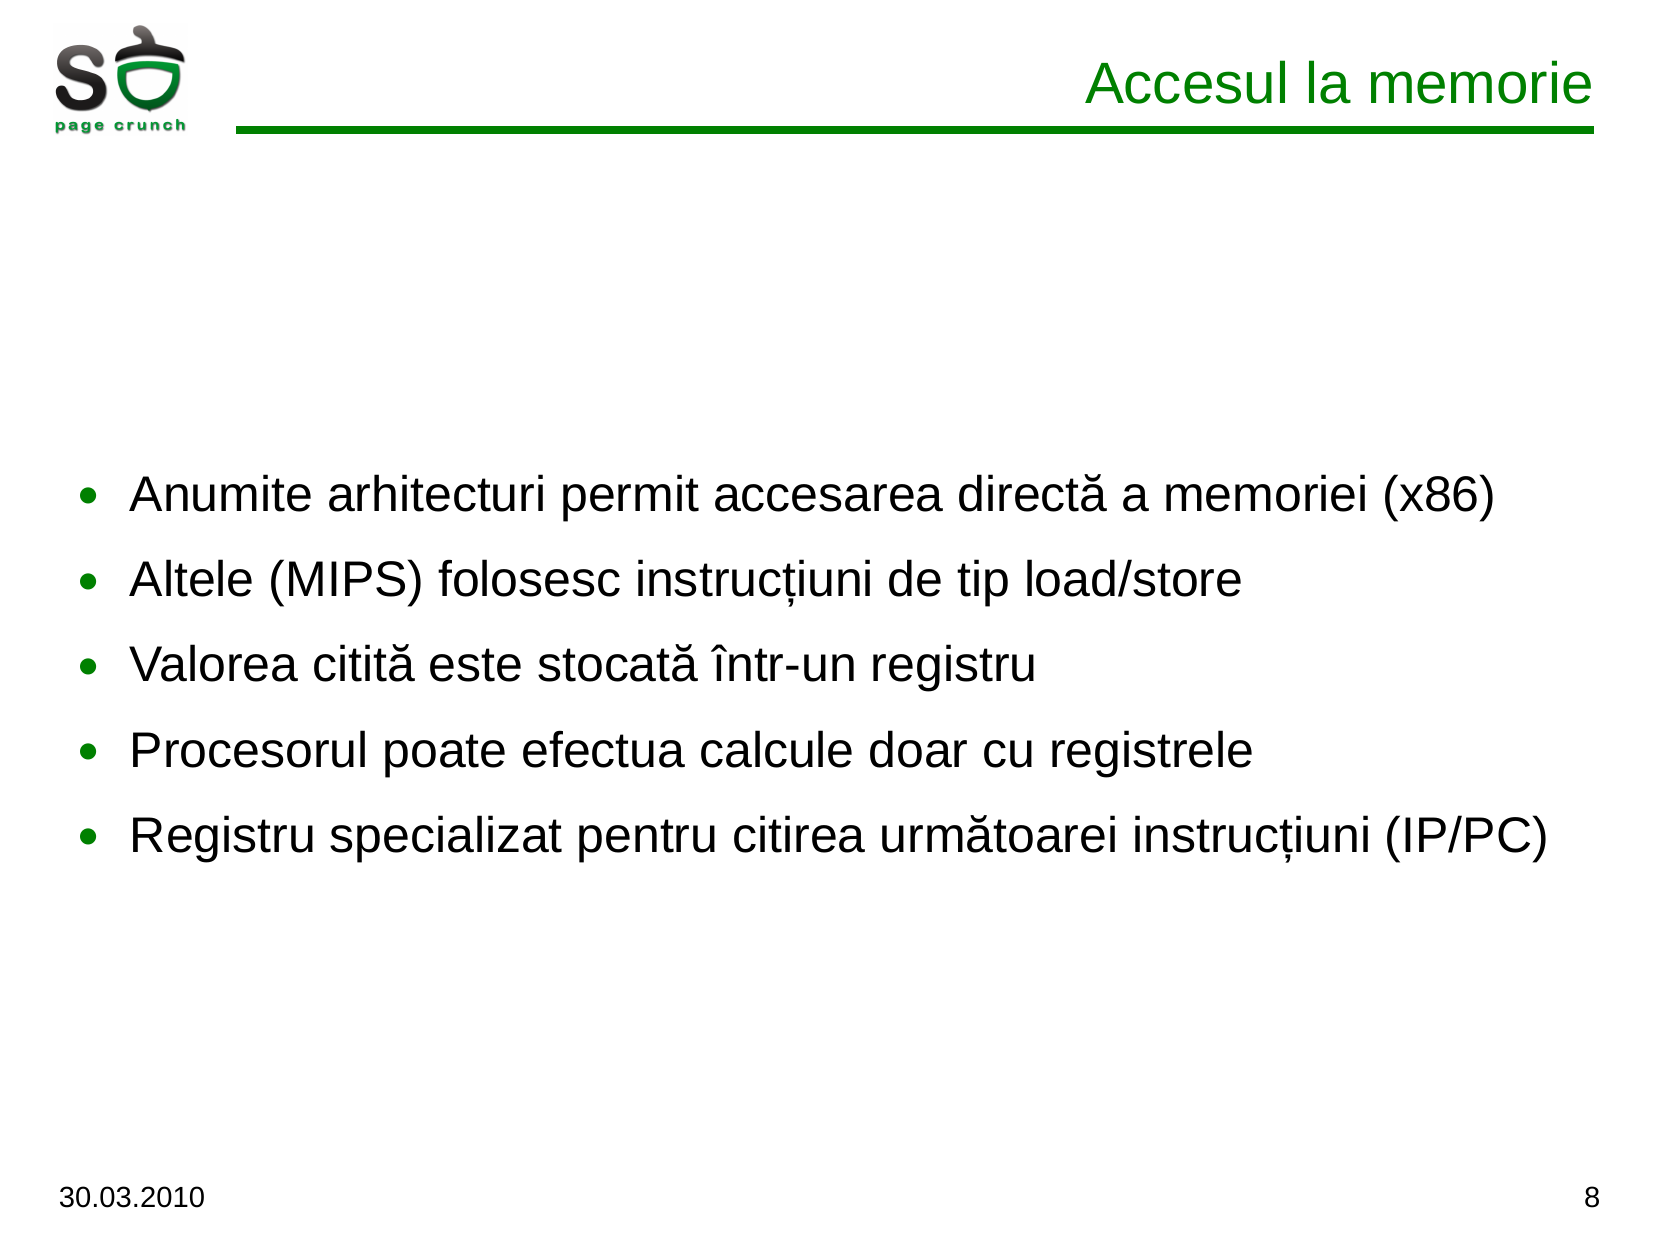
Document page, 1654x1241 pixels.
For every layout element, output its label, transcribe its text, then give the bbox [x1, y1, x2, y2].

picture [53, 23, 188, 136]
list Anumite arhitecturi permit accesarea directă a memoriei (x86) Altele (MIPS) folosesc instrucțiuni de tip load/store Valorea citită este stocată într-un registru Procesorul poate efectua calcule doar cu registrele Registru specializat pentru citirea următoarei instrucțiuni (IP/PC) [59, 177, 1595, 1152]
title Accesul la memorie [236, 49, 1595, 119]
